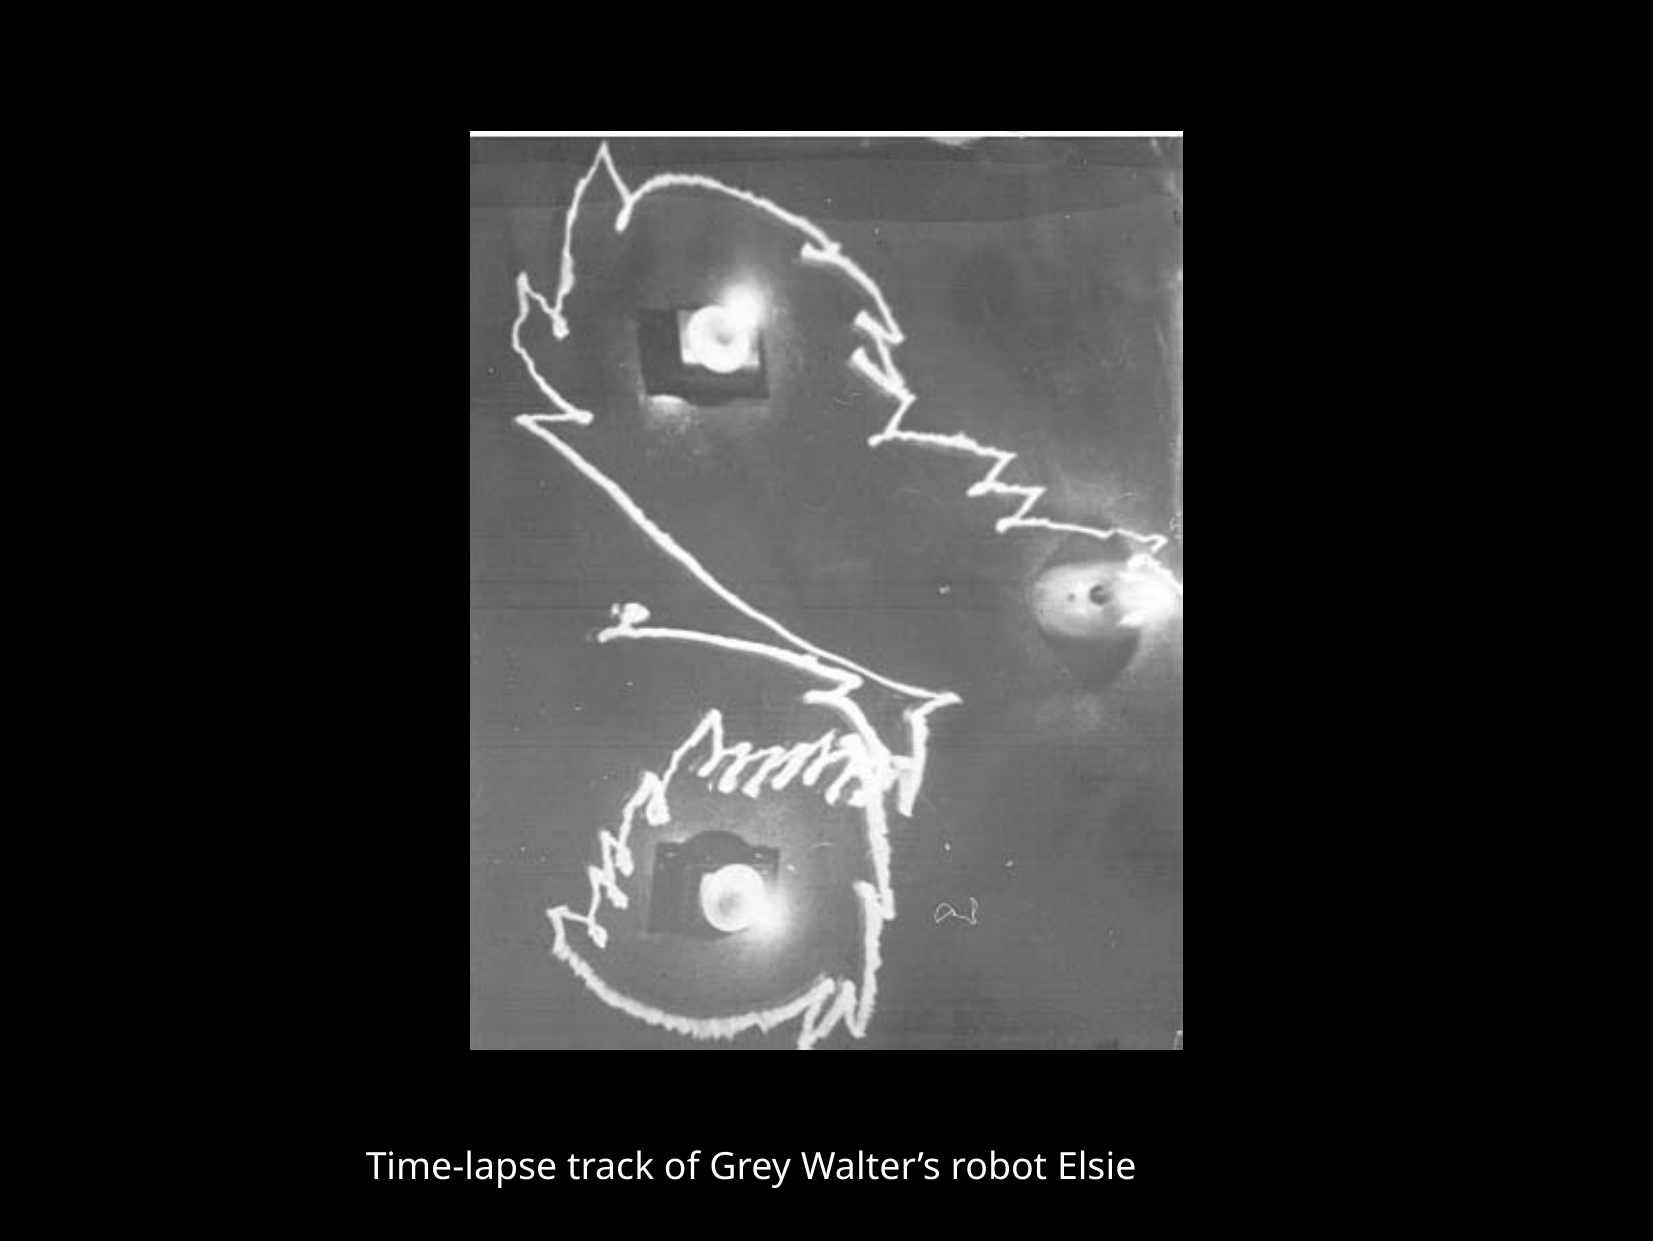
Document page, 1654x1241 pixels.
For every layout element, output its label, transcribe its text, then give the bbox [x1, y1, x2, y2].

text_box Time-lapse track of Grey Walter’s robot Elsie [351, 1132, 1302, 1201]
picture [470, 131, 1183, 1051]
